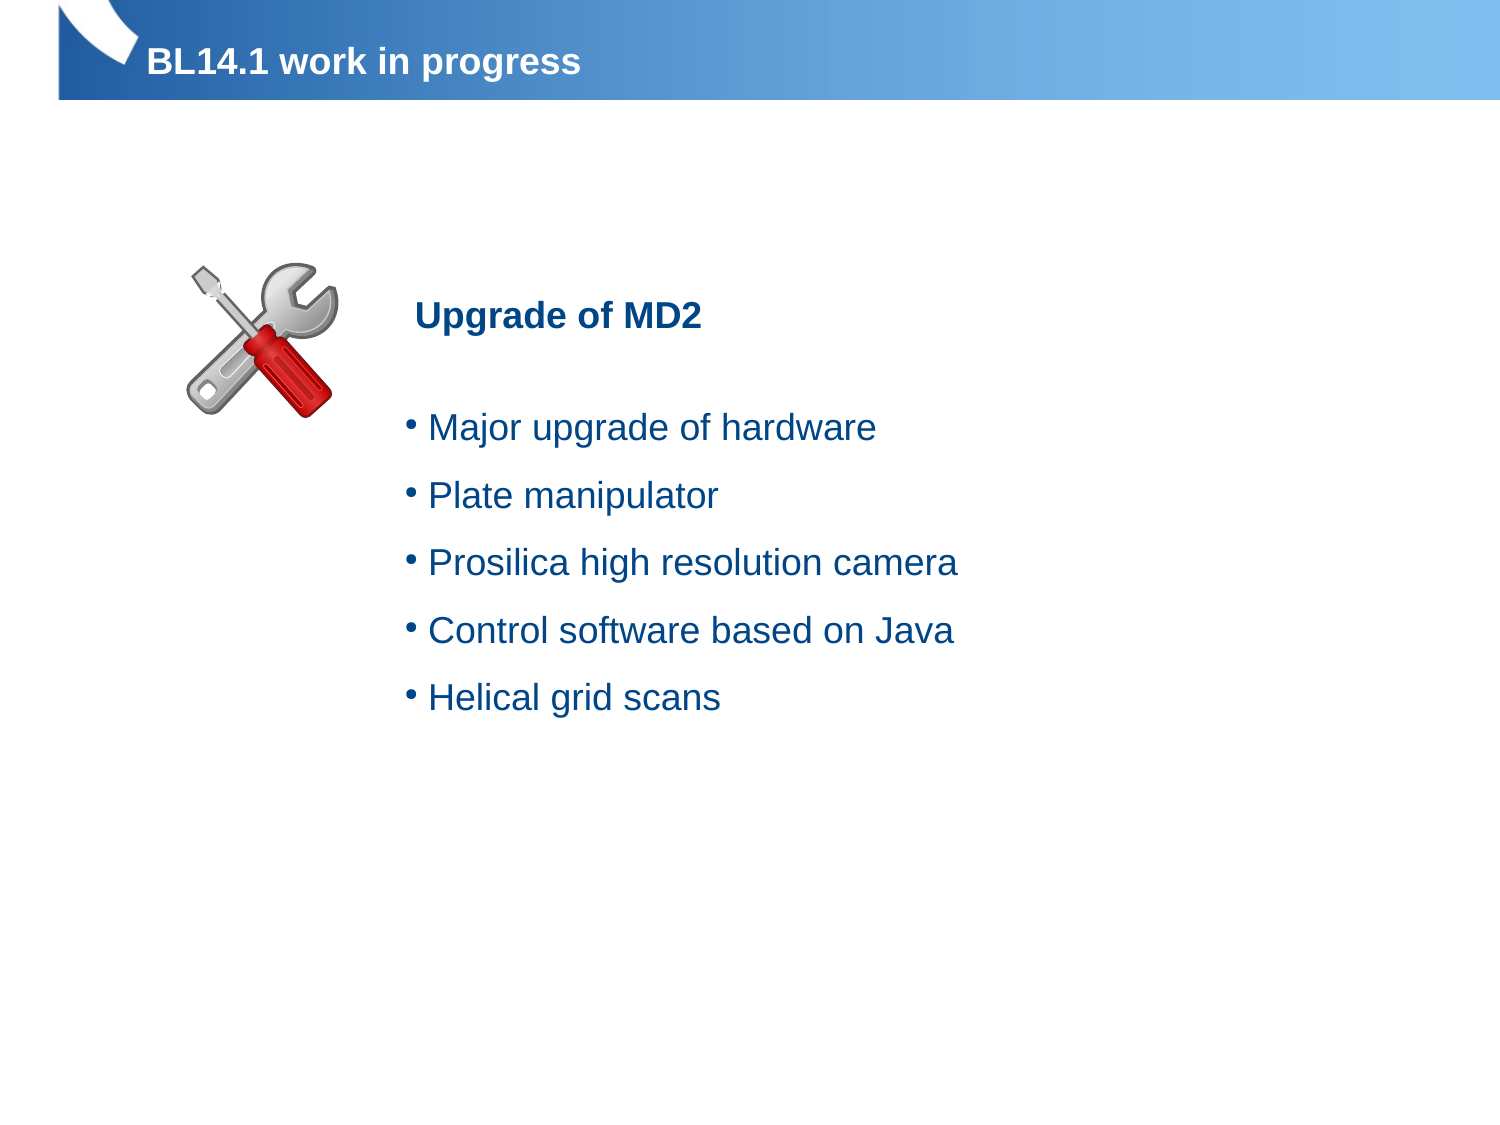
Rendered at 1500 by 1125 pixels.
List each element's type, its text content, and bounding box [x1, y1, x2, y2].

text_box Upgrade of MD2 Major upgrade of hardware Plate manipulator Prosilica high resolution camera Control software based on Java Helical grid scans [389, 283, 1170, 794]
title BL14.1 work in progress [131, 23, 1482, 96]
picture [177, 256, 346, 426]
picture [0, 0, 1500, 100]
